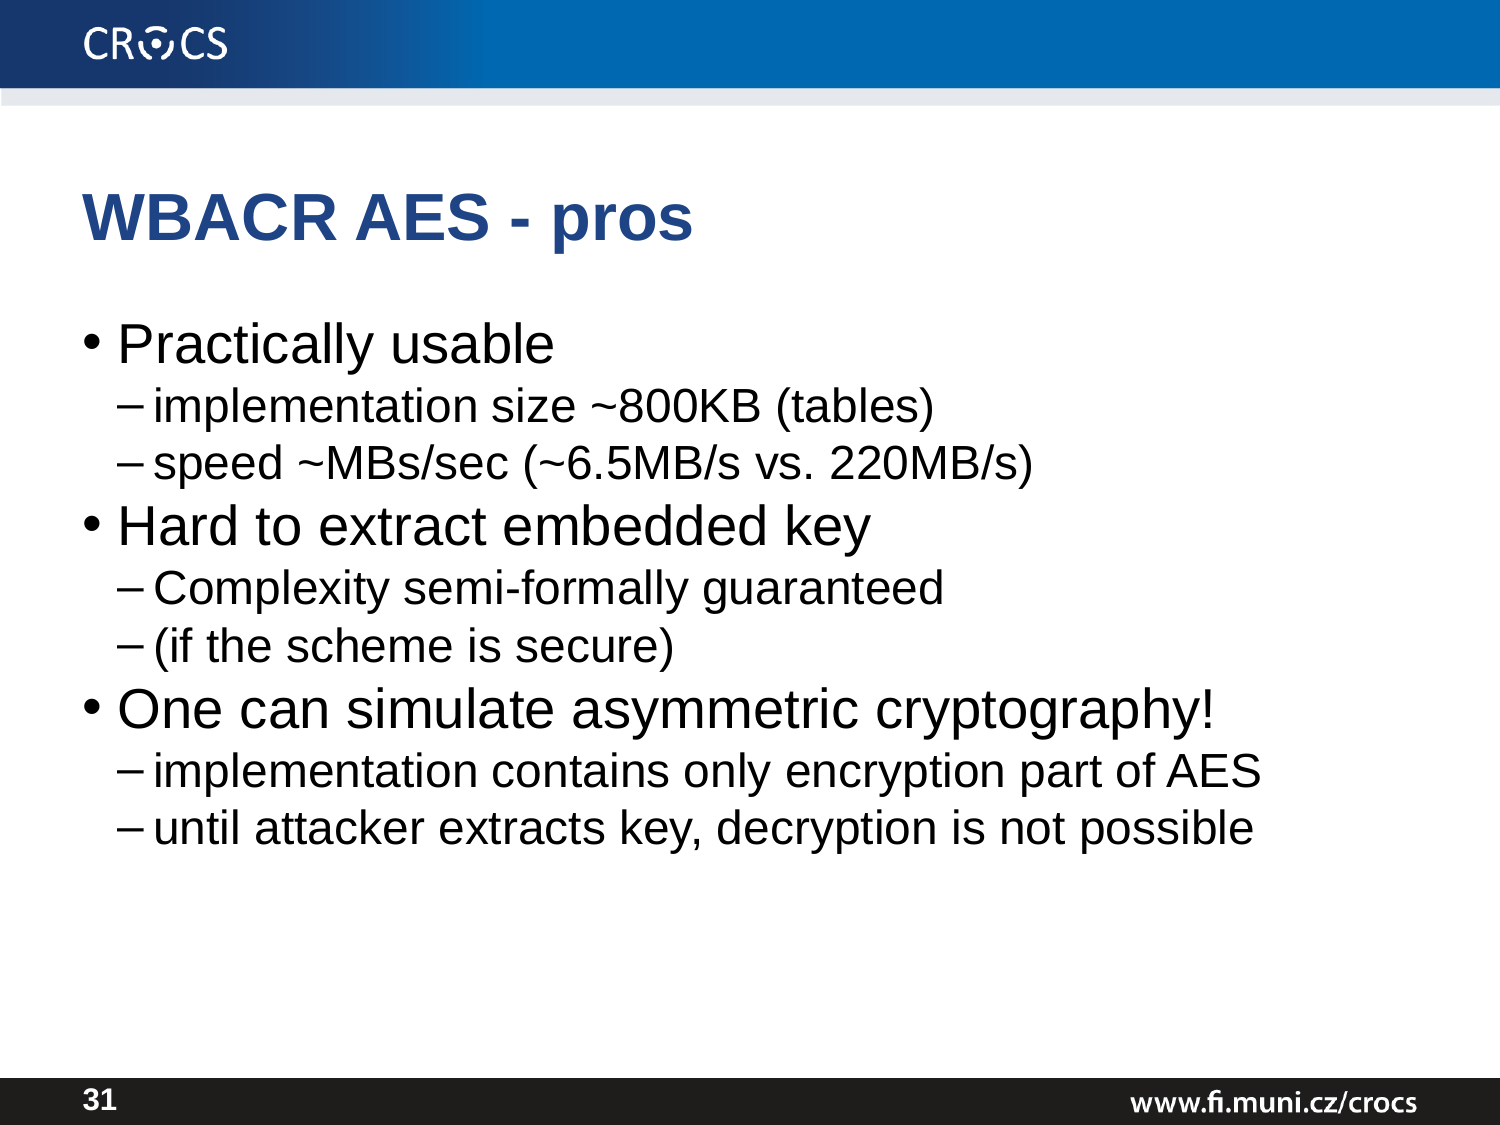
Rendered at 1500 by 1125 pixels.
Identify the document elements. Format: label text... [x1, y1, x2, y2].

text_box WBACR AES - pros [82, 148, 1433, 279]
text_box Practically usable implementation size ~800KB (tables) speed ~MBs/sec (~6.5MB/s vs. 220MB/s) Hard to extract embedded key Complexity semi-formally guaranteed (if the scheme is secure) One can simulate asymmetric cryptography! implementation contains only encryption part of AES until attacker extracts key, decryption is not possible [82, 307, 1433, 988]
text_box <number> [82, 1078, 148, 1125]
picture [0, 0, 1500, 1125]
